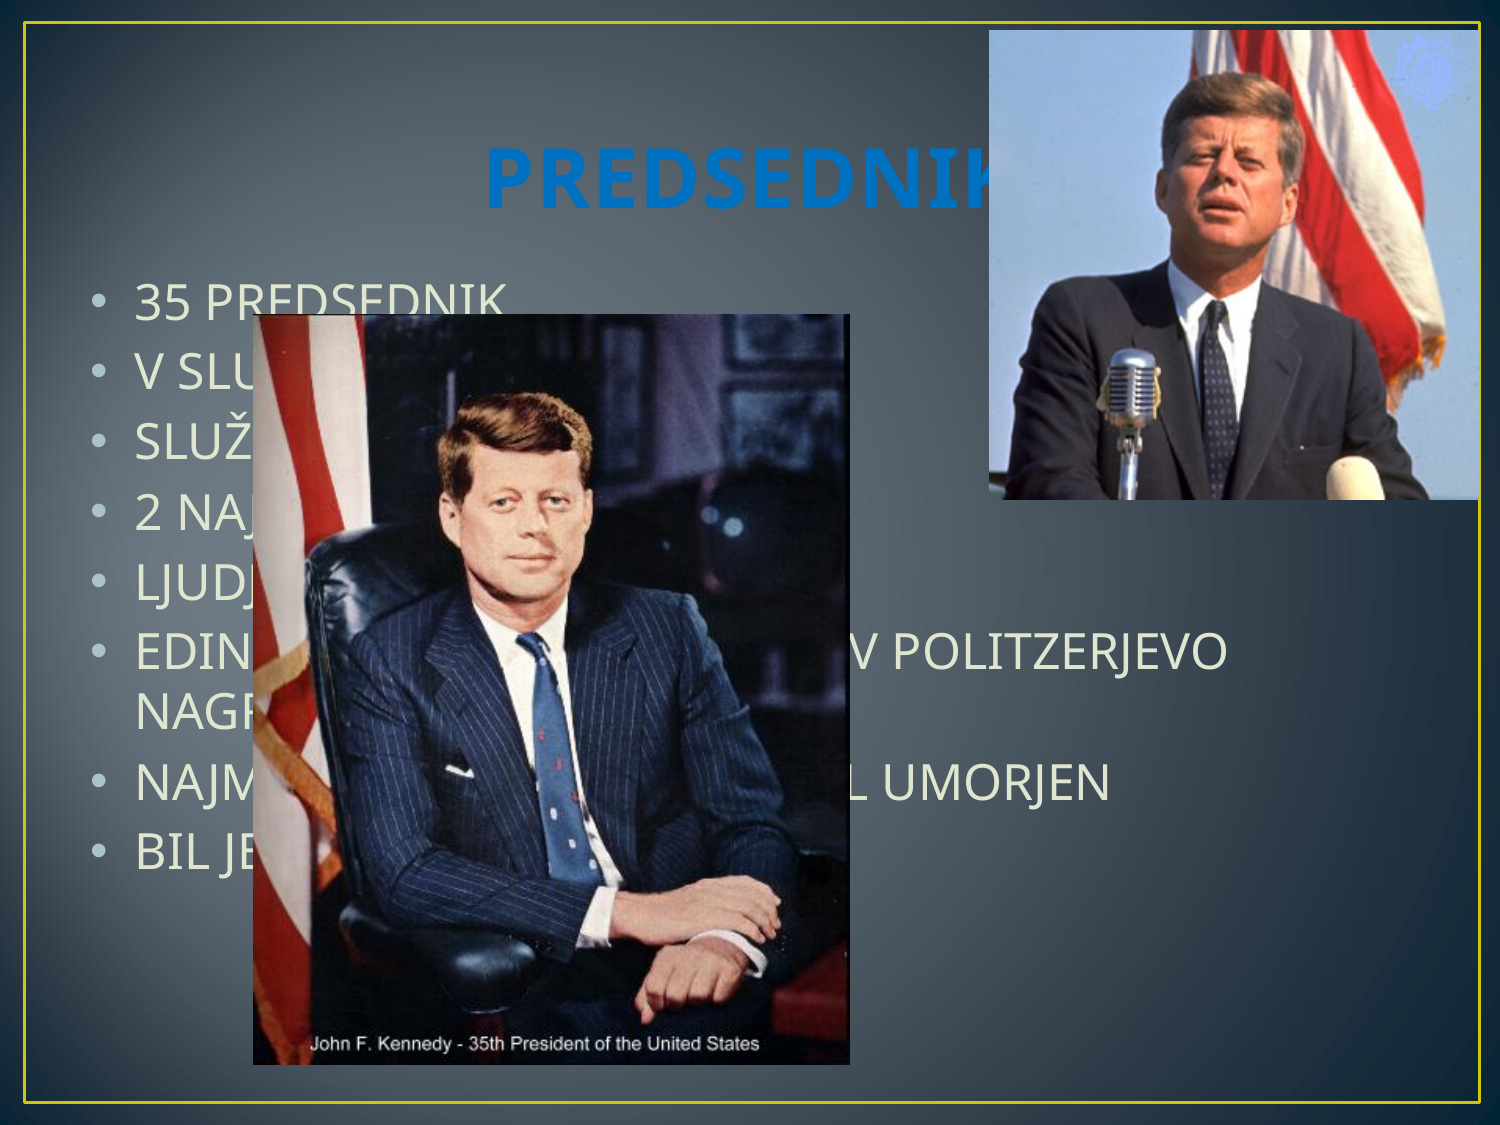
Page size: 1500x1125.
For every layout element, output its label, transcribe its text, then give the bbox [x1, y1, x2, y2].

picture [0, 0, 1500, 1125]
title PREDSEDNIK [75, 45, 989, 233]
list 35 PREDSEDNIK V SLUŽBI UMORJEN SLUŽIL 2 LETI 2 NAJMLAJŠI V ZGODOVINI LJUDJE SO GA OBOŽEVALI EDINI PREDSEDNIK KI JE PREJEV POLITZERJEVO NAGRADO NAJMLAJŠI PRESEDNIK KI JE BIL UMORJEN BIL JE KATOLIŠKI VERNIK [75, 262, 1425, 1005]
